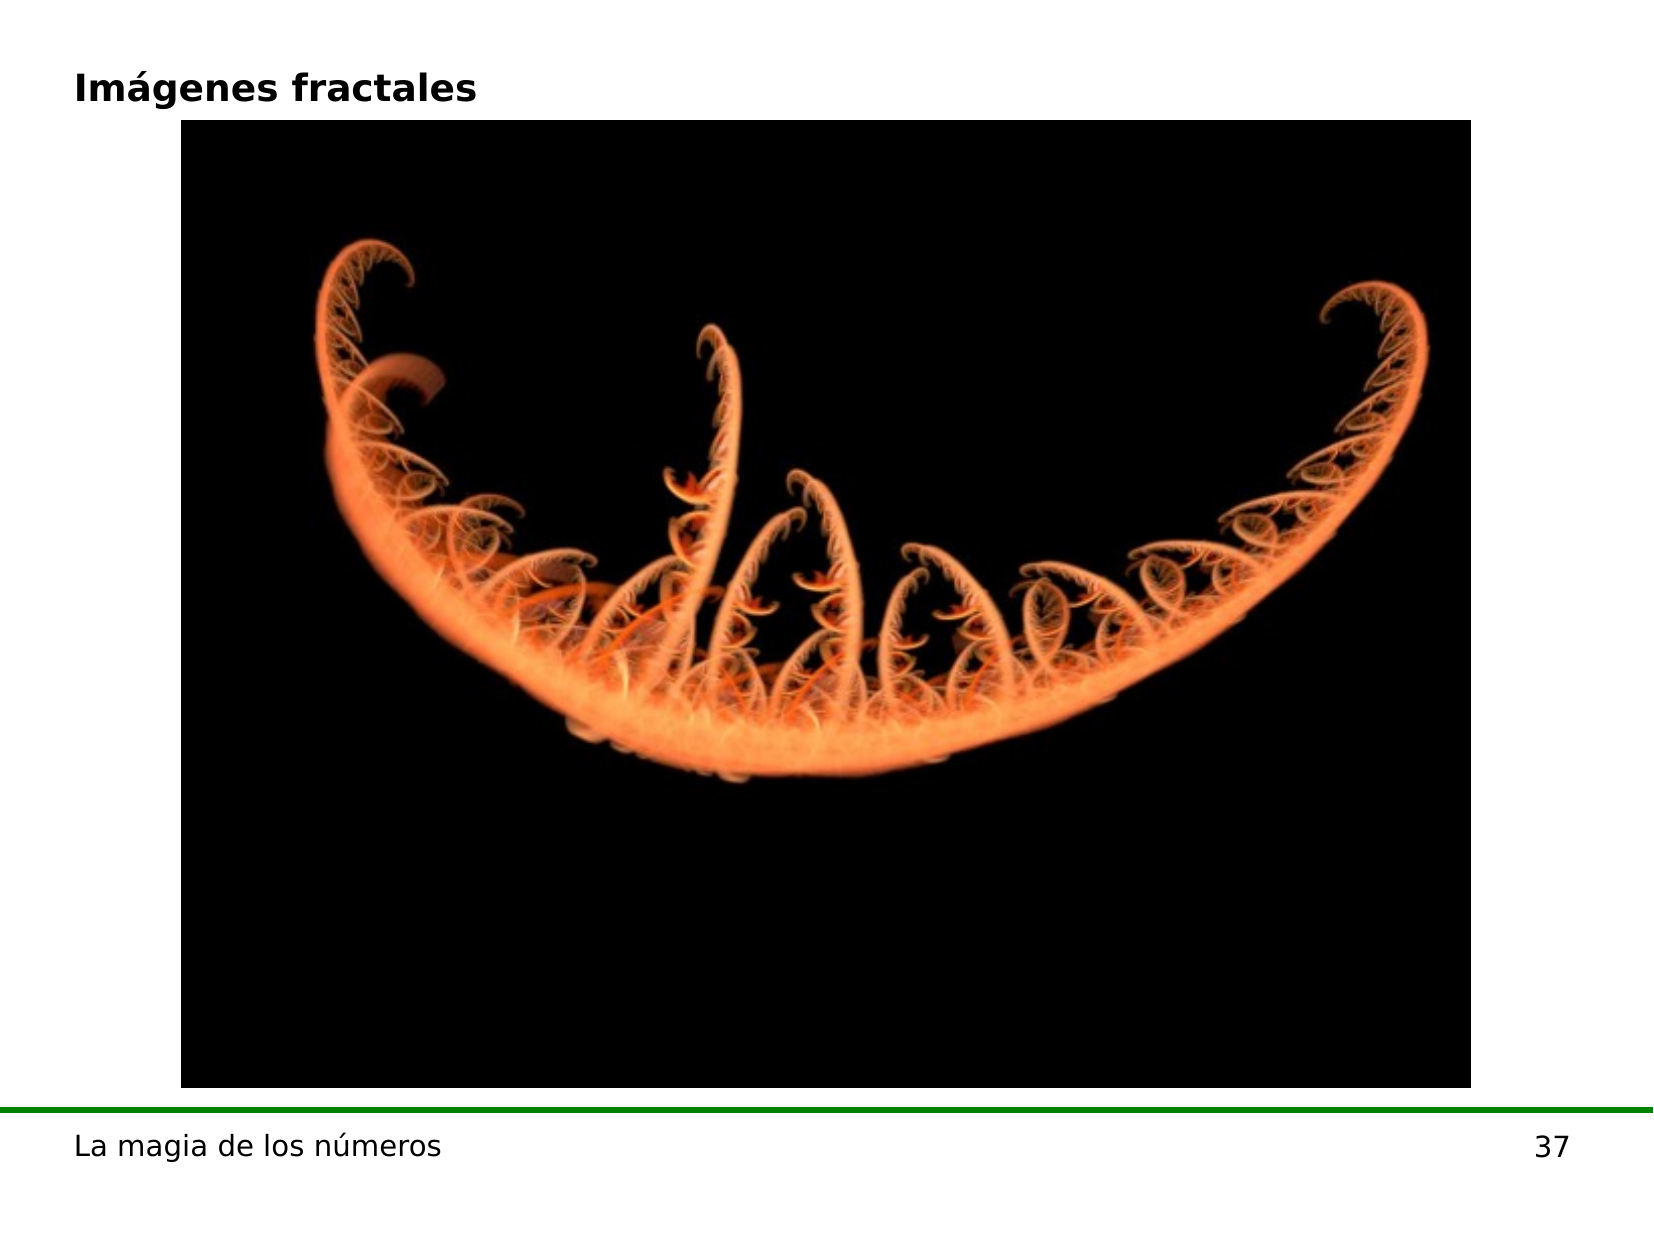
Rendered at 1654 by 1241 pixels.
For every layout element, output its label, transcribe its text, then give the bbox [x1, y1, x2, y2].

text_box Imágenes fractales [59, 59, 1182, 118]
picture [181, 120, 1471, 1088]
text_box La magia de los números [59, 1122, 975, 1172]
